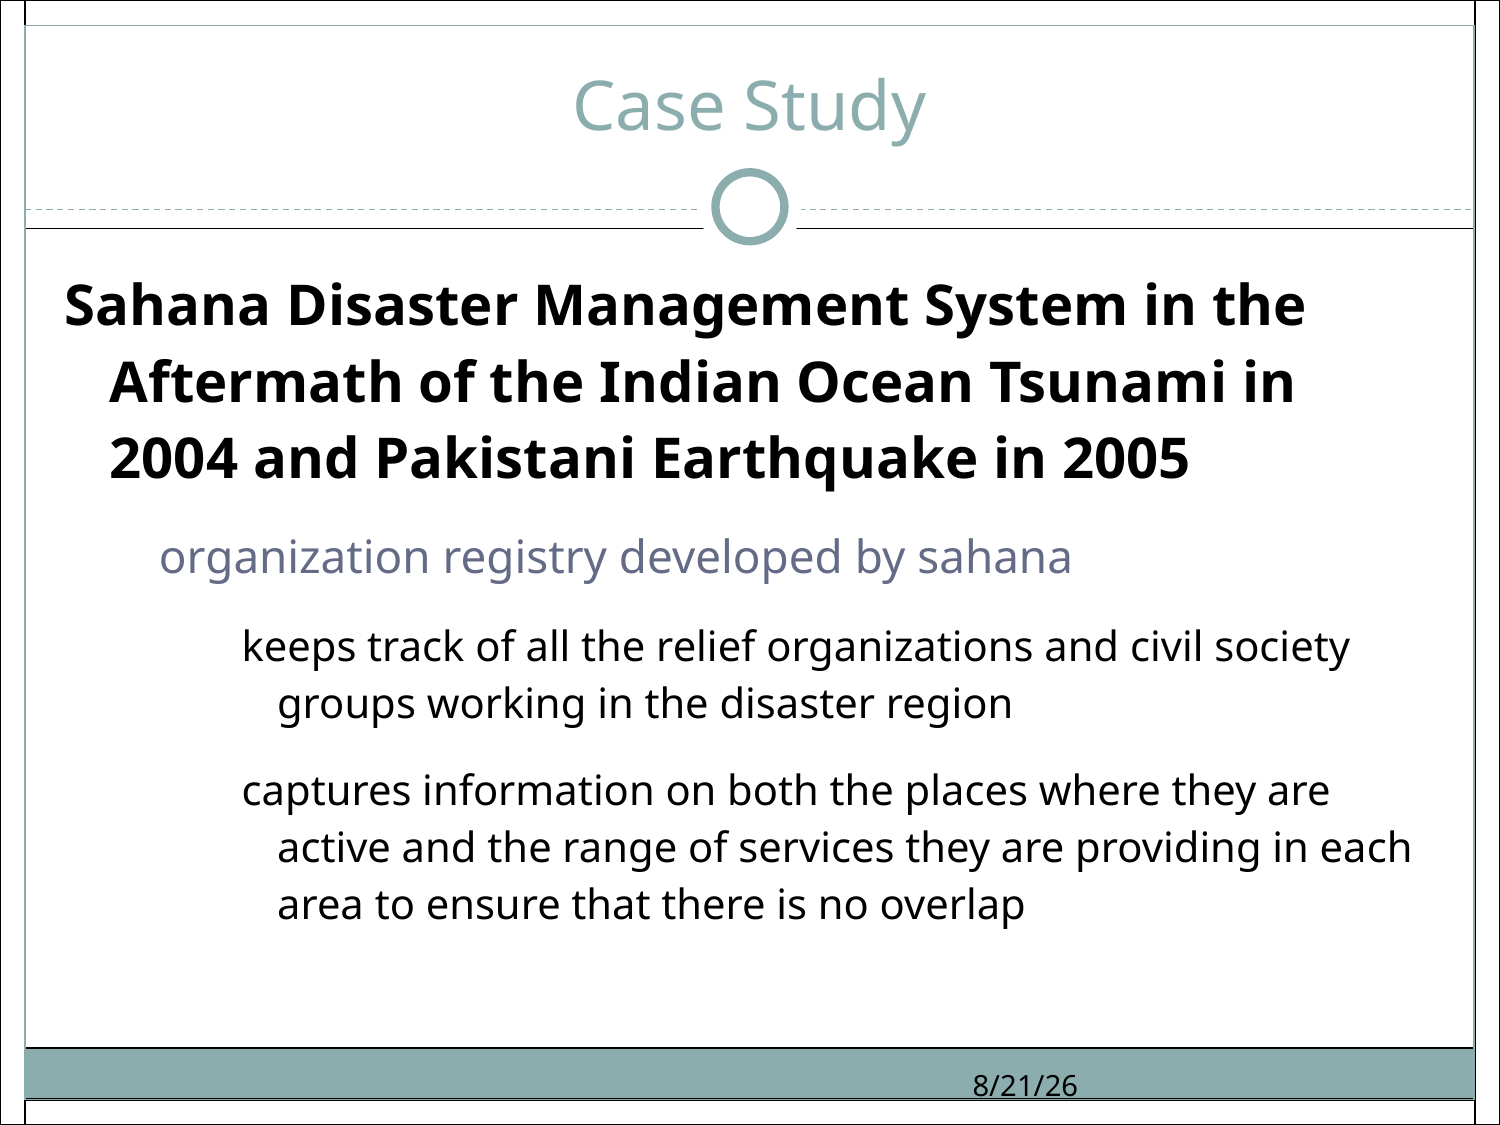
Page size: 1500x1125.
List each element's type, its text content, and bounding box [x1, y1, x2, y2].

list Sahana Disaster Management System in the Aftermath of the Indian Ocean Tsunami in 2004 and Pakistani Earthquake in 2005 organization registry developed by sahana keeps track of all the relief organizations and civil society groups working in the disaster region captures information on both the places where they are active and the range of services they are providing in each area to ensure that there is no overlap [49, 249, 1450, 1015]
title Case Study [49, 0, 1450, 205]
